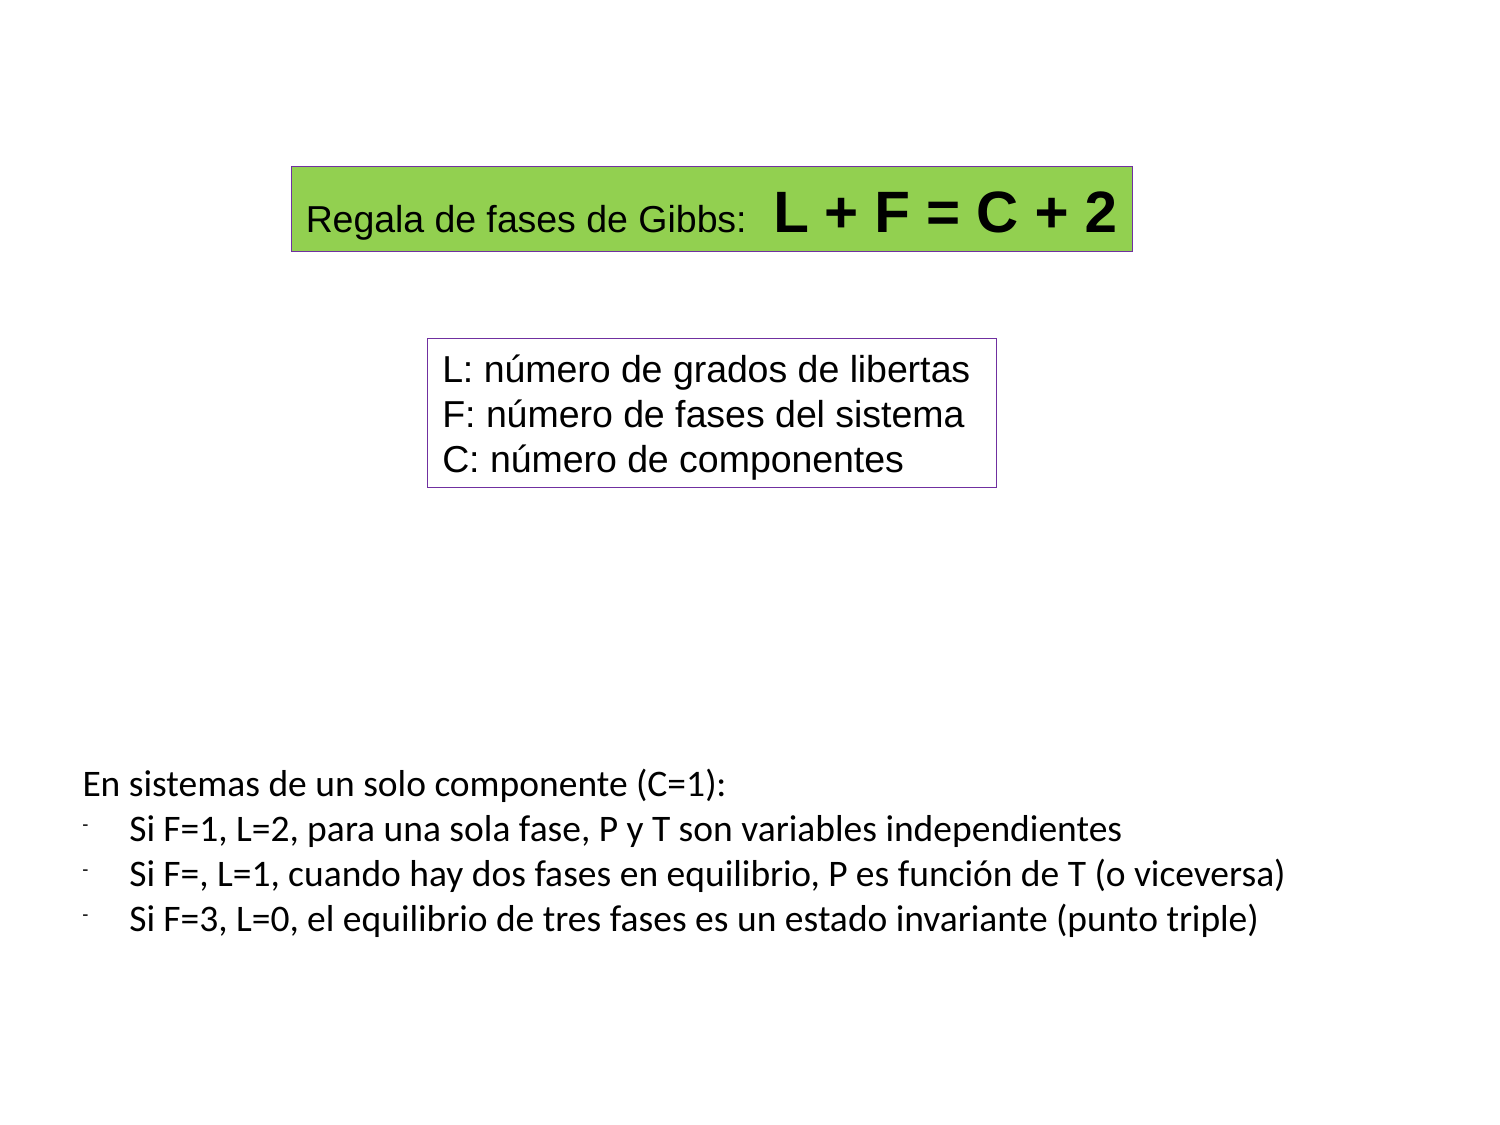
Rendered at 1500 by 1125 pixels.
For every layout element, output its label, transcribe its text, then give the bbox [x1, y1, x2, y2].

text_box Regala de fases de Gibbs: L + F = C + 2 [291, 166, 1133, 252]
text_box En sistemas de un solo componente (C=1): Si F=1, L=2, para una sola fase, P y T son variables independientes Si F=, L=1, cuando hay dos fases en equilibrio, P es función de T (o viceversa) Si F=3, L=0, el equilibrio de tres fases es un estado invariante (punto triple) [67, 751, 1475, 947]
text_box L: número de grados de libertas F: número de fases del sistema C: número de componentes [427, 338, 997, 488]
